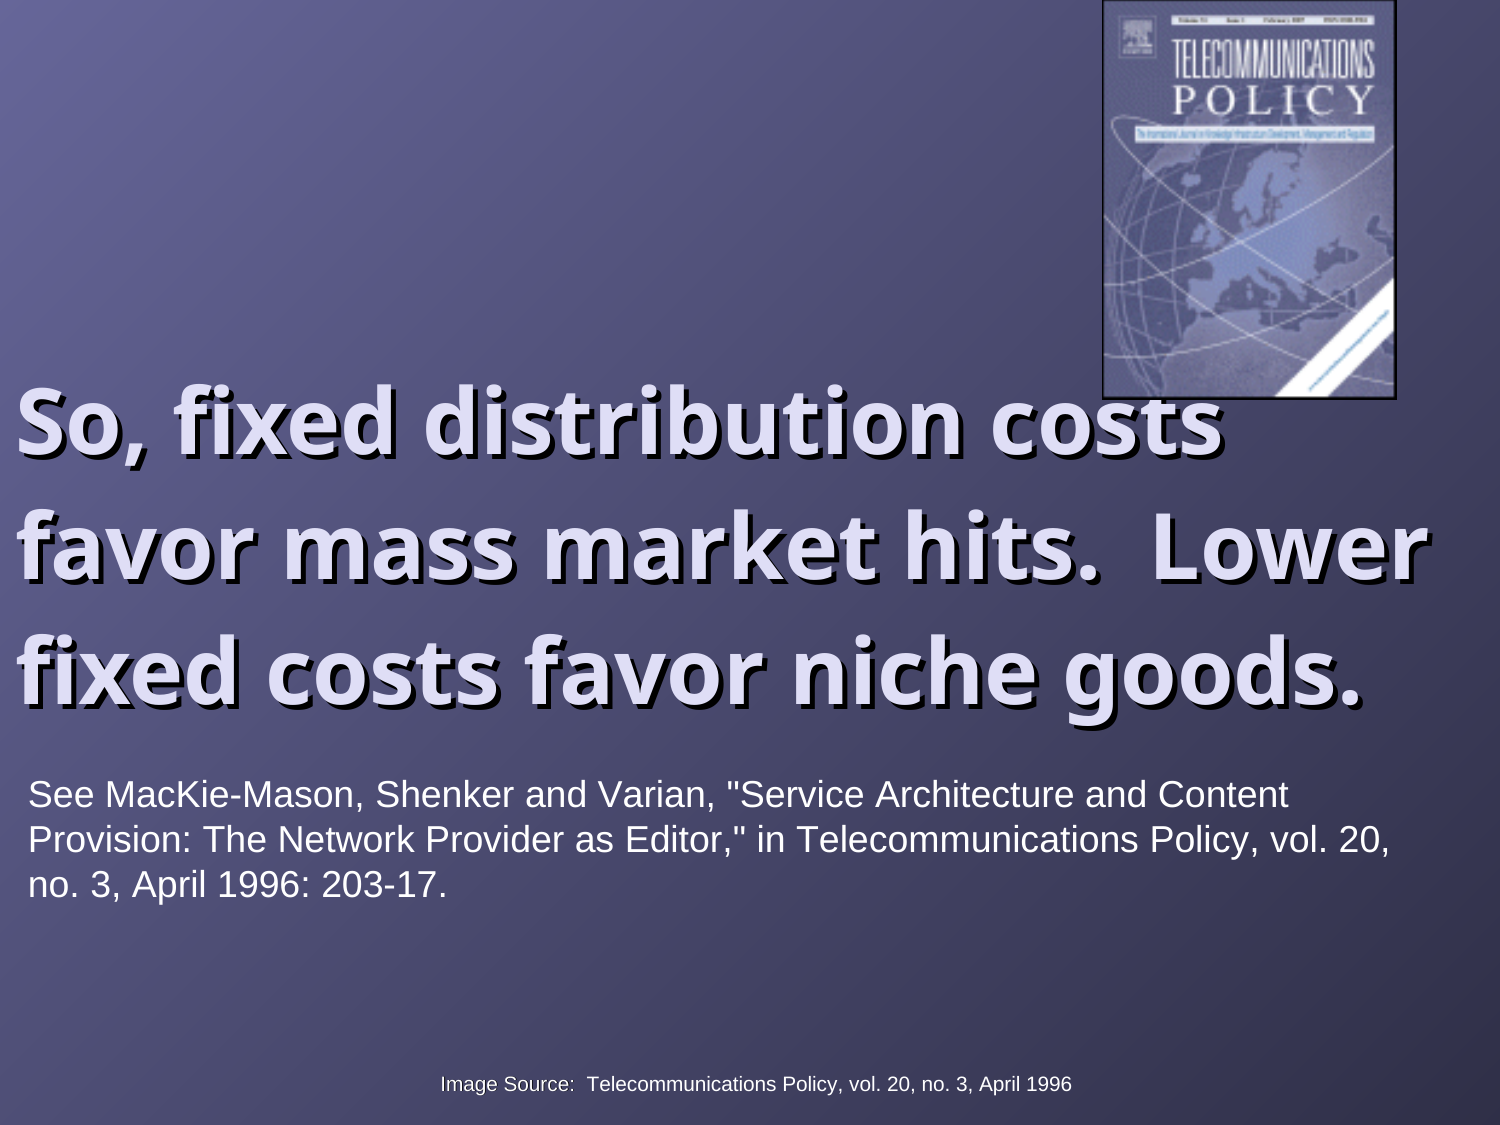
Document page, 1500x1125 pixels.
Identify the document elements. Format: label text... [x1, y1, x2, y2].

text_box Image Source: Telecommunications Policy, vol. 20, no. 3, April 1996 [237, 1062, 1276, 1103]
text_box See MacKie-Mason, Shenker and Varian, "Service Architecture and Content Provision: The Network Provider as Editor," in Telecommunications Policy, vol. 20, no. 3, April 1996: 203-17. [13, 762, 1418, 913]
picture [1102, 0, 1397, 400]
title So, fixed distribution costs favor mass market hits. Lower fixed costs favor niche goods. [0, 371, 1500, 717]
